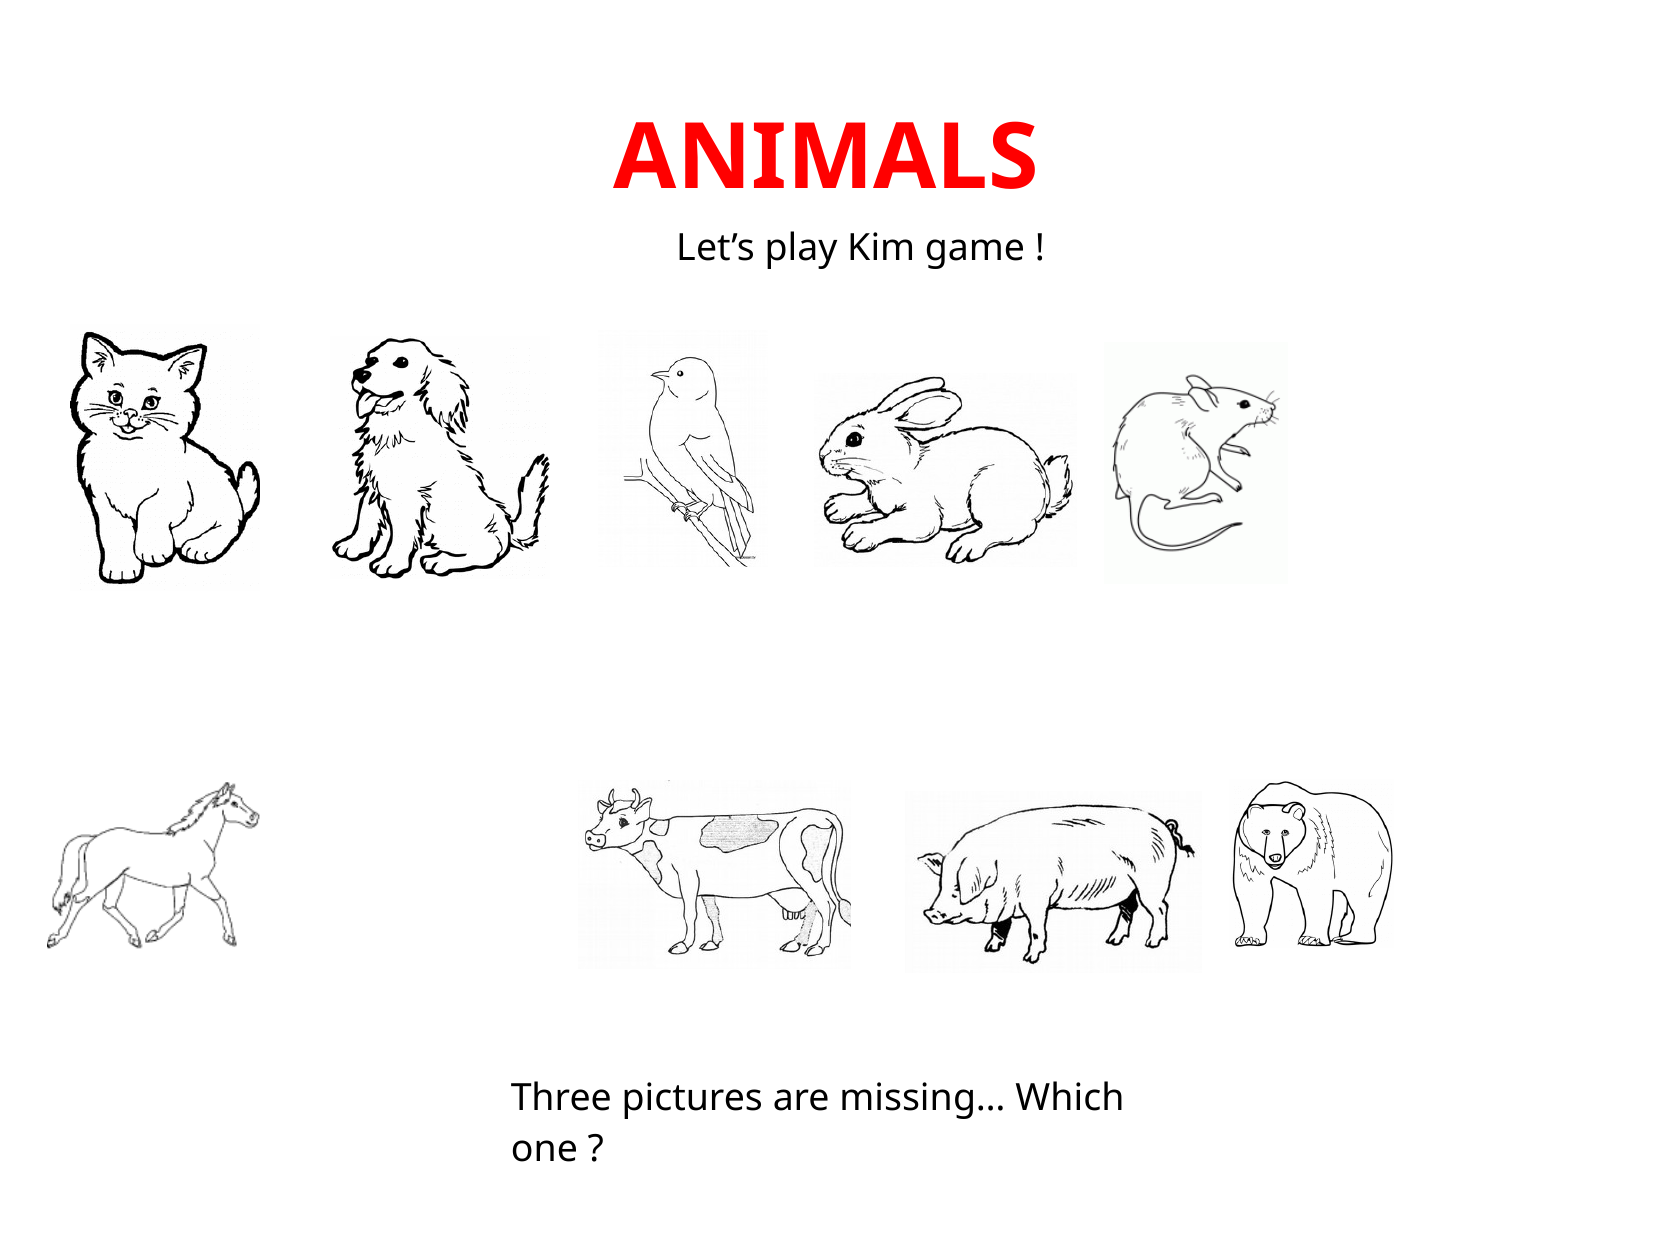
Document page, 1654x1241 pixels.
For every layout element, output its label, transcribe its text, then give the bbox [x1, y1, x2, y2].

picture [814, 373, 1077, 567]
picture [70, 324, 260, 591]
picture [578, 780, 851, 969]
picture [47, 767, 261, 978]
text_box Let’s play Kim game ! [661, 212, 1182, 274]
title ANIMALS [82, 49, 1571, 257]
picture [598, 330, 768, 567]
text_box Three pictures are missing… Which one ? [496, 1062, 1205, 1171]
picture [1104, 342, 1288, 584]
picture [1229, 779, 1394, 948]
picture [330, 336, 550, 579]
picture [905, 791, 1202, 973]
